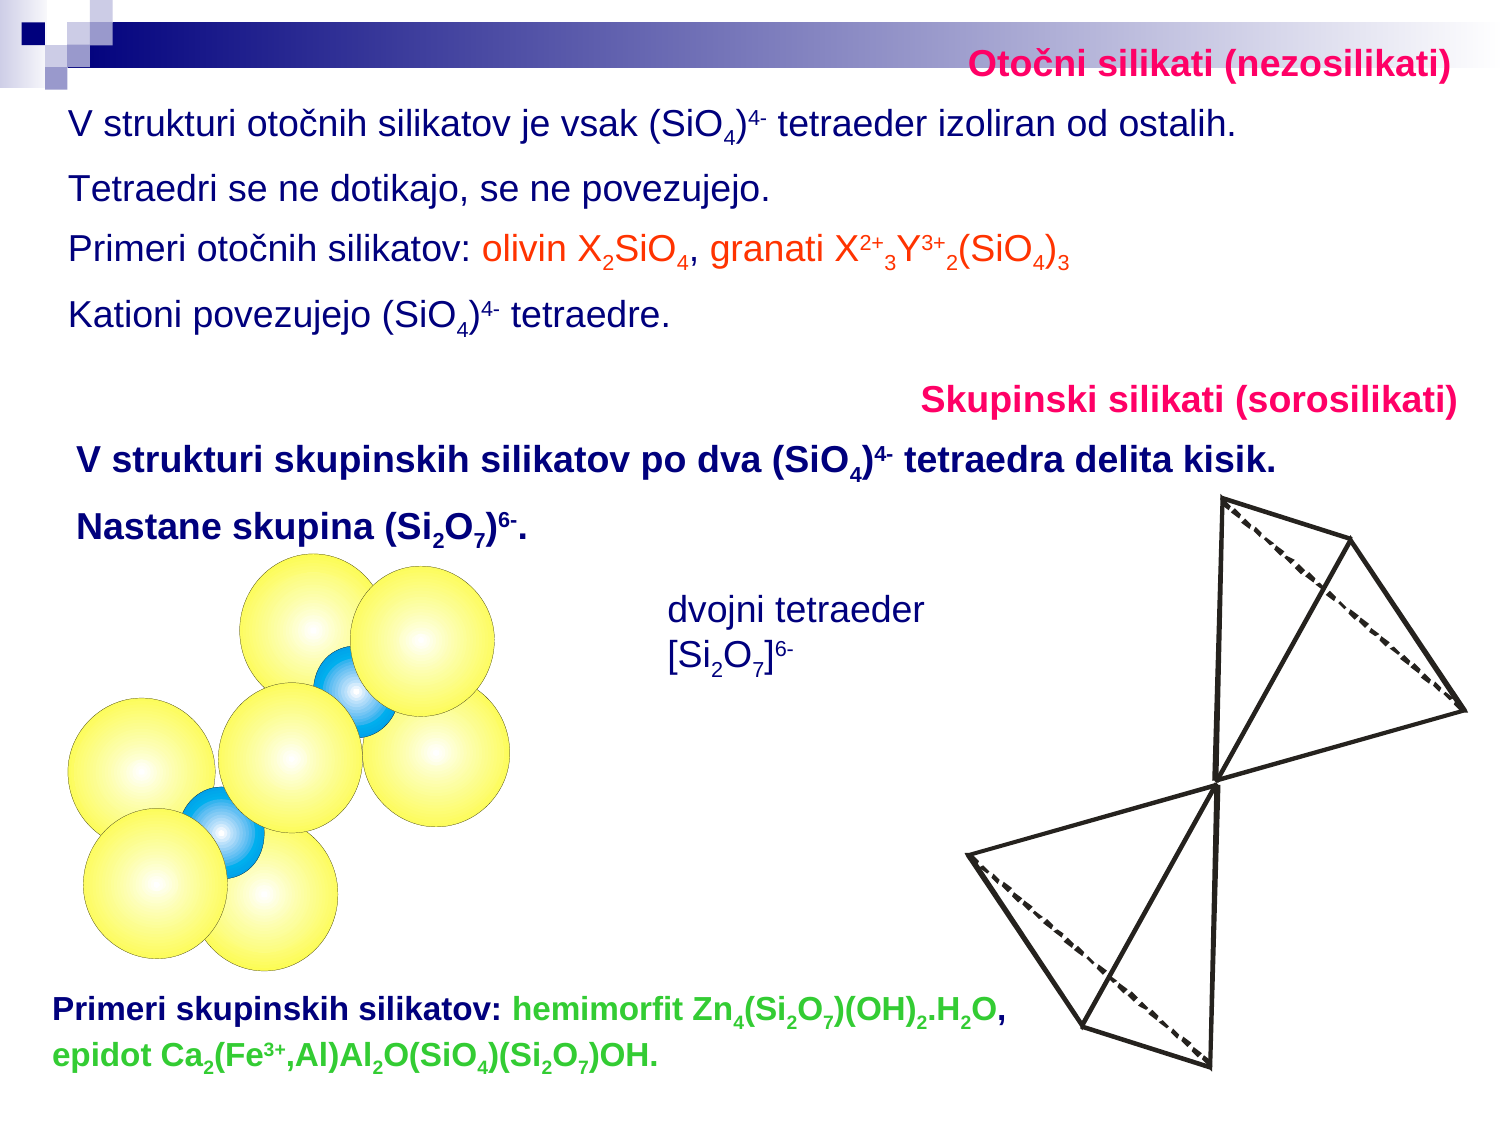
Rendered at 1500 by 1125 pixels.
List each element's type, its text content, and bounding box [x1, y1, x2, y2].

text_box Otočni silikati (nezosilikati) V strukturi otočnih silikatov je vsak (SiO4)4- tetraeder izoliran od ostalih. Tetraedri se ne dotikajo, se ne povezujejo. Primeri otočnih silikatov: olivin X2SiO4, granati X2+3Y3+2(SiO4)3 Kationi povezujejo (SiO4)4- tetraedre. [53, 31, 1474, 350]
text_box Primeri skupinskih silikatov: hemimorfit Zn4(Si2O7)(OH)2.H2O, epidot Ca2(Fe3+,Al)Al2O(SiO4)(Si2O7)OH. [37, 979, 1031, 1087]
chart [962, 491, 1472, 1076]
chart [64, 550, 514, 976]
text_box dvojni tetraeder [Si2O7]6- [652, 577, 941, 690]
text_box Skupinski silikati (sorosilikati) V strukturi skupinskih silikatov po dva (SiO4)4- tetraedra delita kisik. Nastane skupina (Si2O7)6-. [61, 353, 1474, 561]
